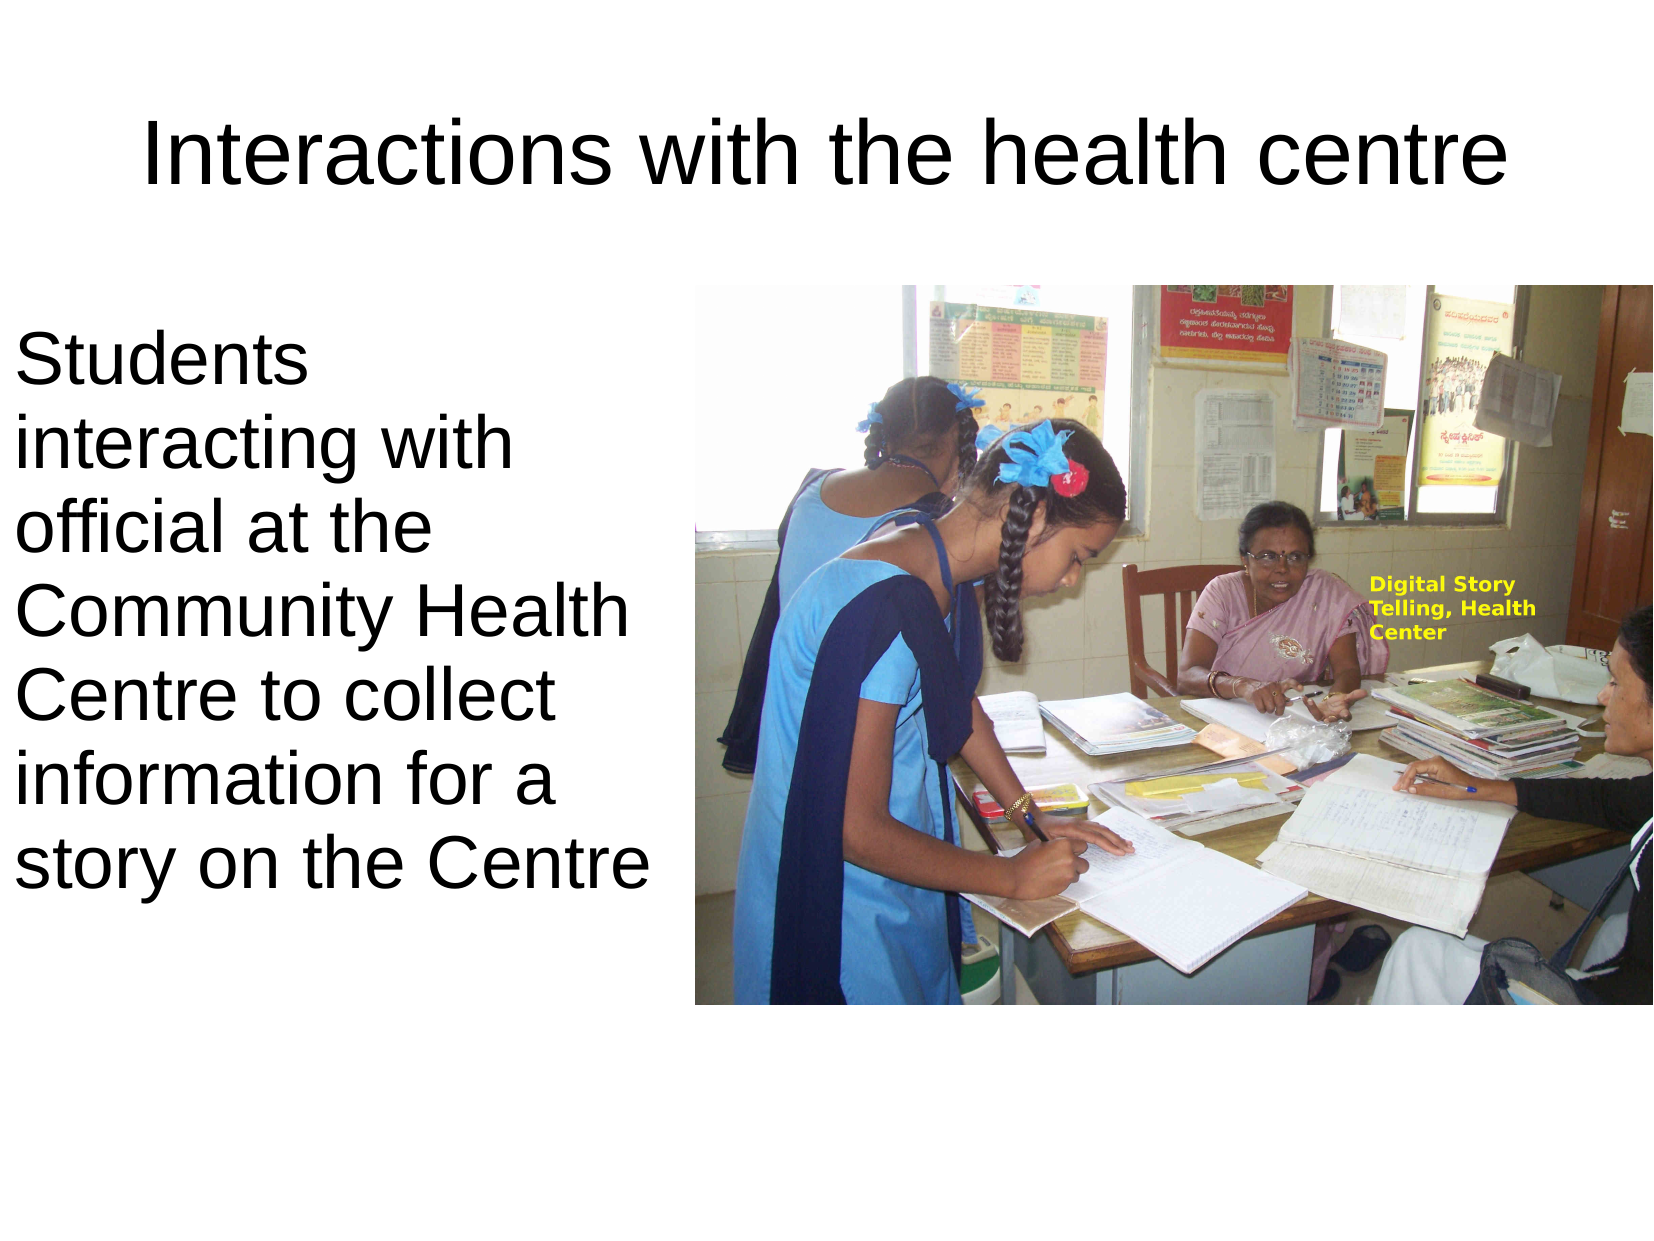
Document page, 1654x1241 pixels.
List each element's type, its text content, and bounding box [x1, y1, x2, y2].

text_box Students interacting with official at the Community Health Centre to collect information for a story on the Centre [0, 309, 676, 1165]
picture [695, 285, 1653, 1006]
title Interactions with the health centre [82, 49, 1571, 257]
